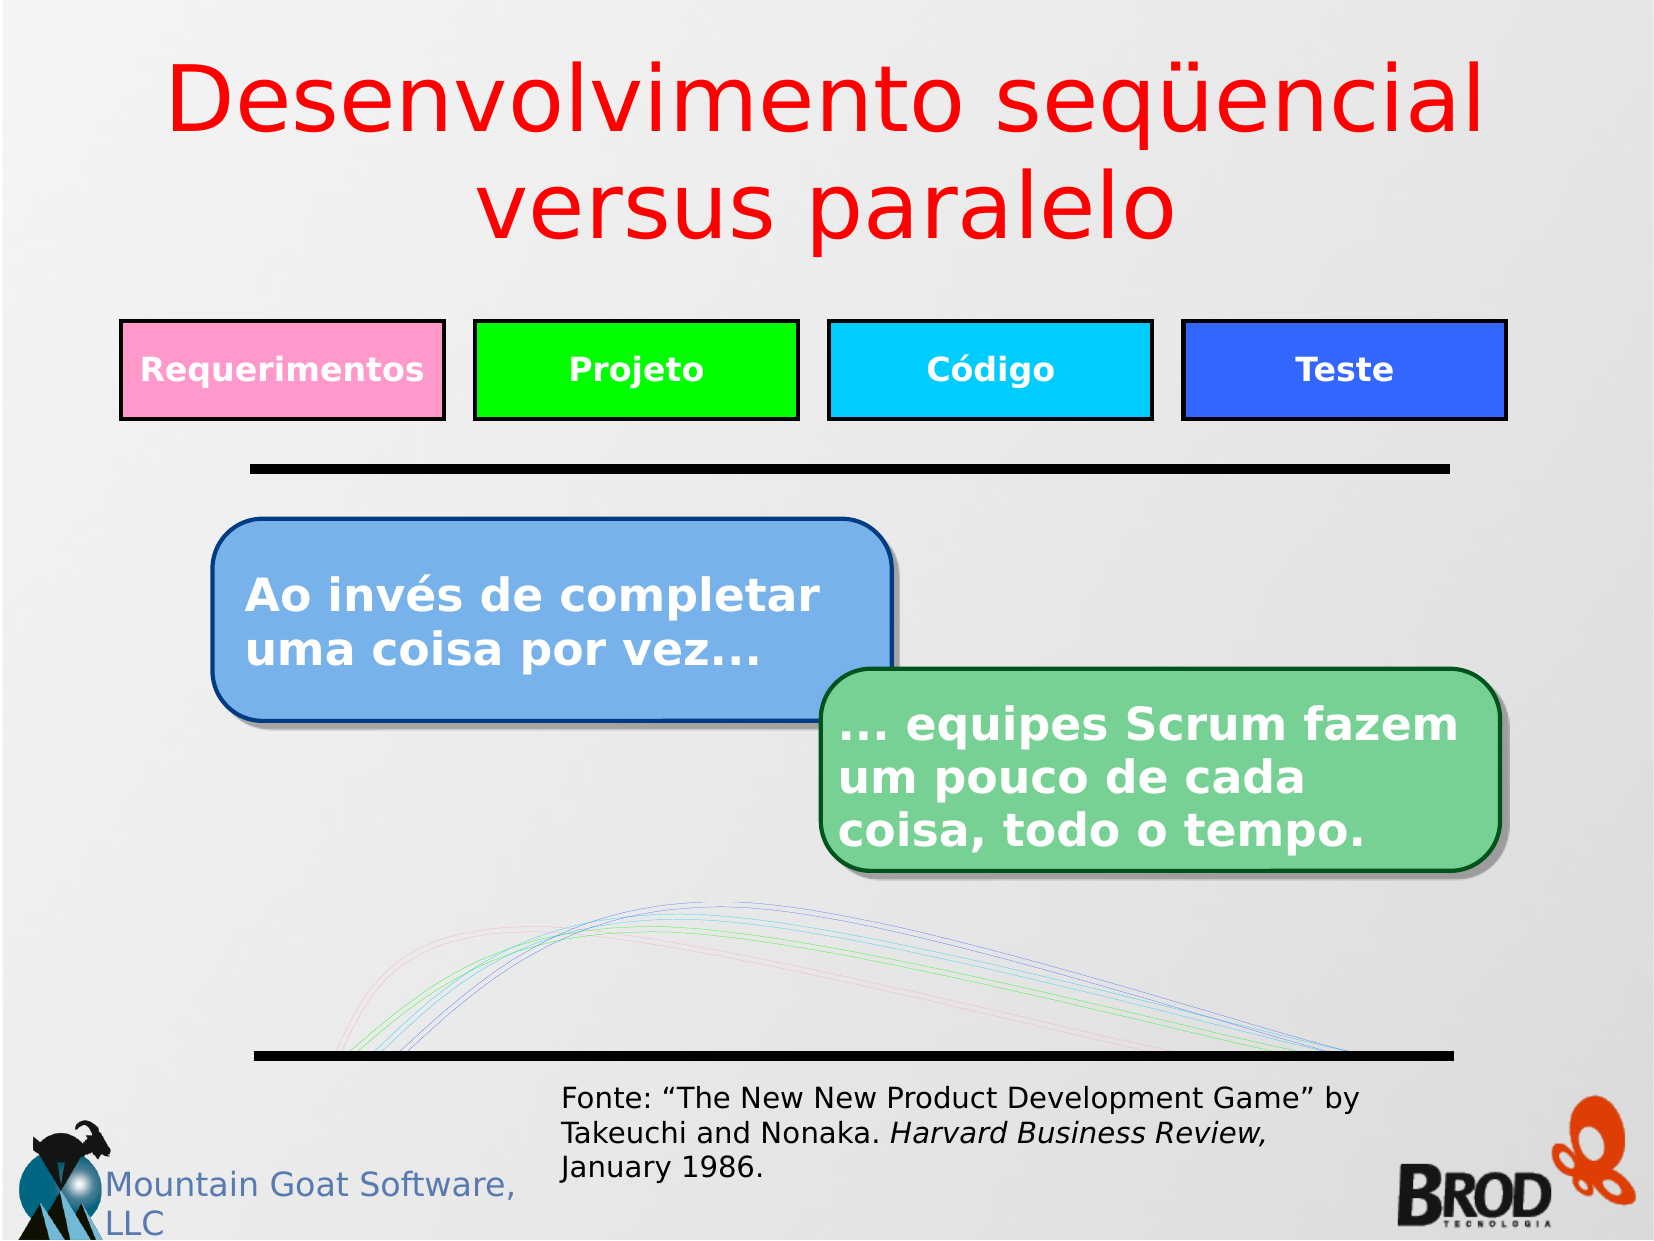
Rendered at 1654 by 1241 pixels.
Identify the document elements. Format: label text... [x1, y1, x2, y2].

picture [2, 0, 1654, 1241]
text_box ... equipes Scrum fazem um pouco de cada coisa, todo o tempo. [829, 689, 1477, 853]
title Desenvolvimento seqüencial versus paralelo [82, 45, 1571, 261]
text_box Ao invés de completar uma coisa por vez... [236, 560, 869, 703]
text_box Requerimentos [120, 320, 444, 419]
text_box Fonte: “The New New Product Development Game” by Takeuchi and Nonaka. Harvard Business Review, January 1986. [561, 1092, 1389, 1174]
text_box Projeto [475, 320, 798, 419]
text_box [212, 518, 1501, 871]
text_box Teste [1183, 320, 1507, 419]
text_box Código [829, 320, 1153, 419]
